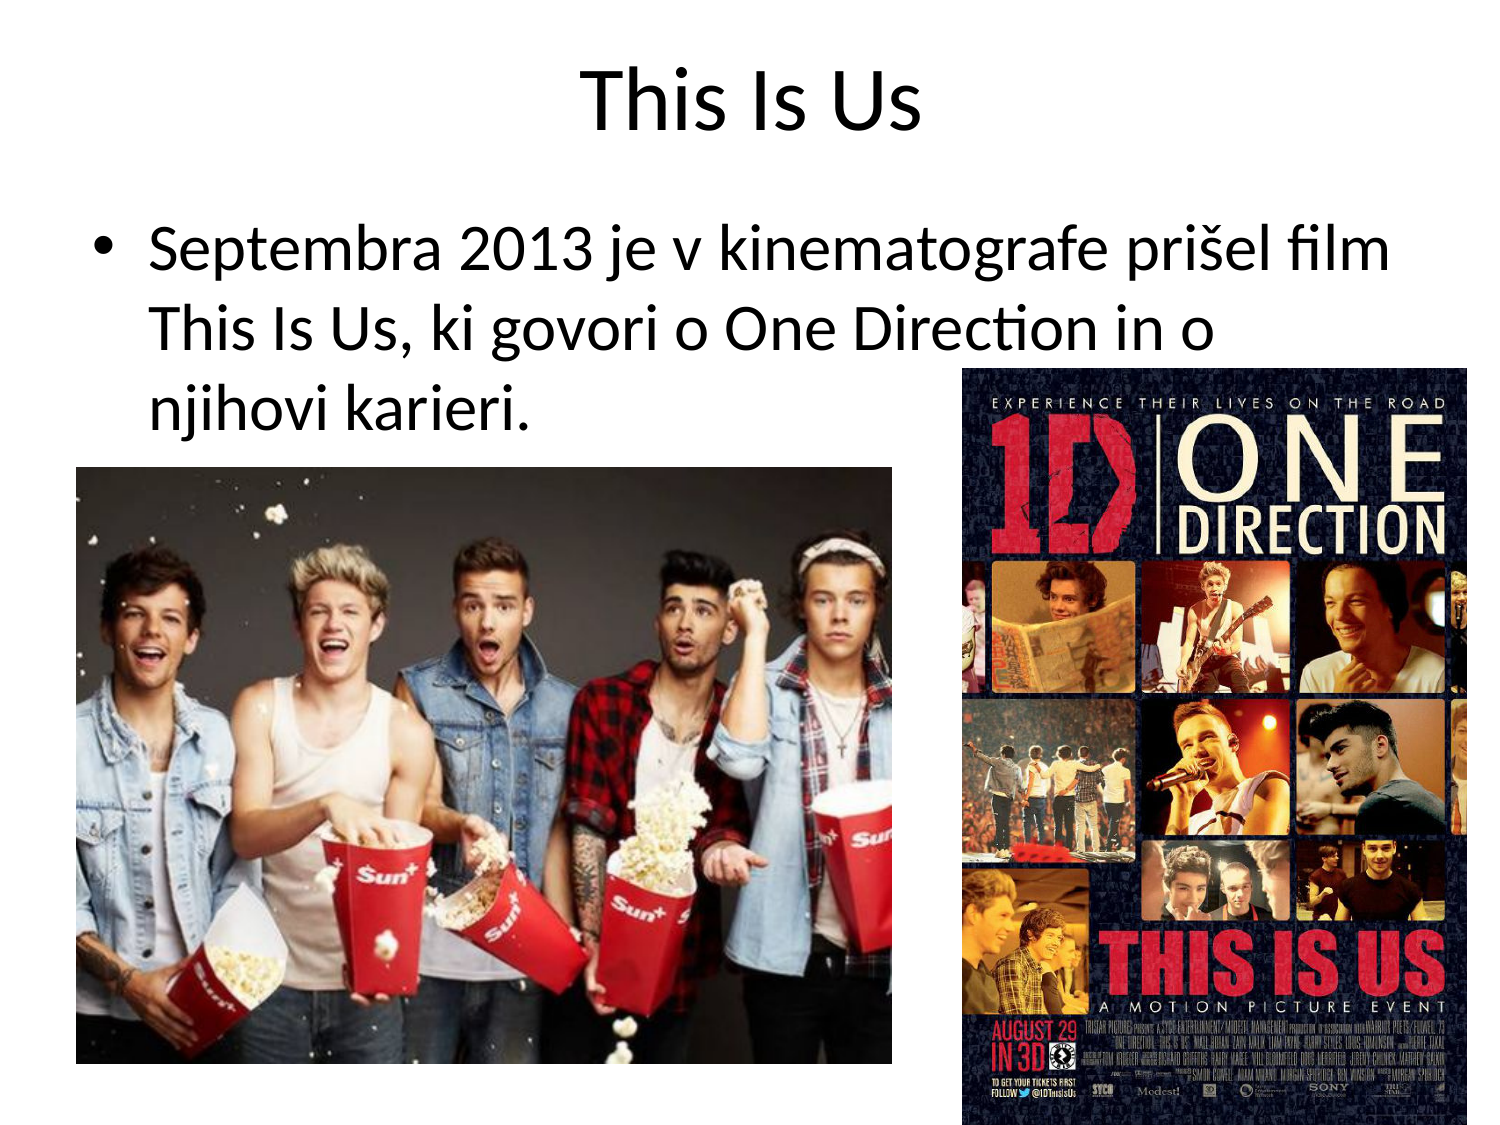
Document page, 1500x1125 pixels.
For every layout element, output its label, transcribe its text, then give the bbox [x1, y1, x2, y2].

title This Is Us [76, 0, 1427, 188]
picture [962, 368, 1467, 1125]
picture [76, 467, 892, 1064]
list Septembra 2013 je v kinematografe prišel film This Is Us, ki govori o One Direction in o njihovi karieri. [76, 196, 1427, 939]
